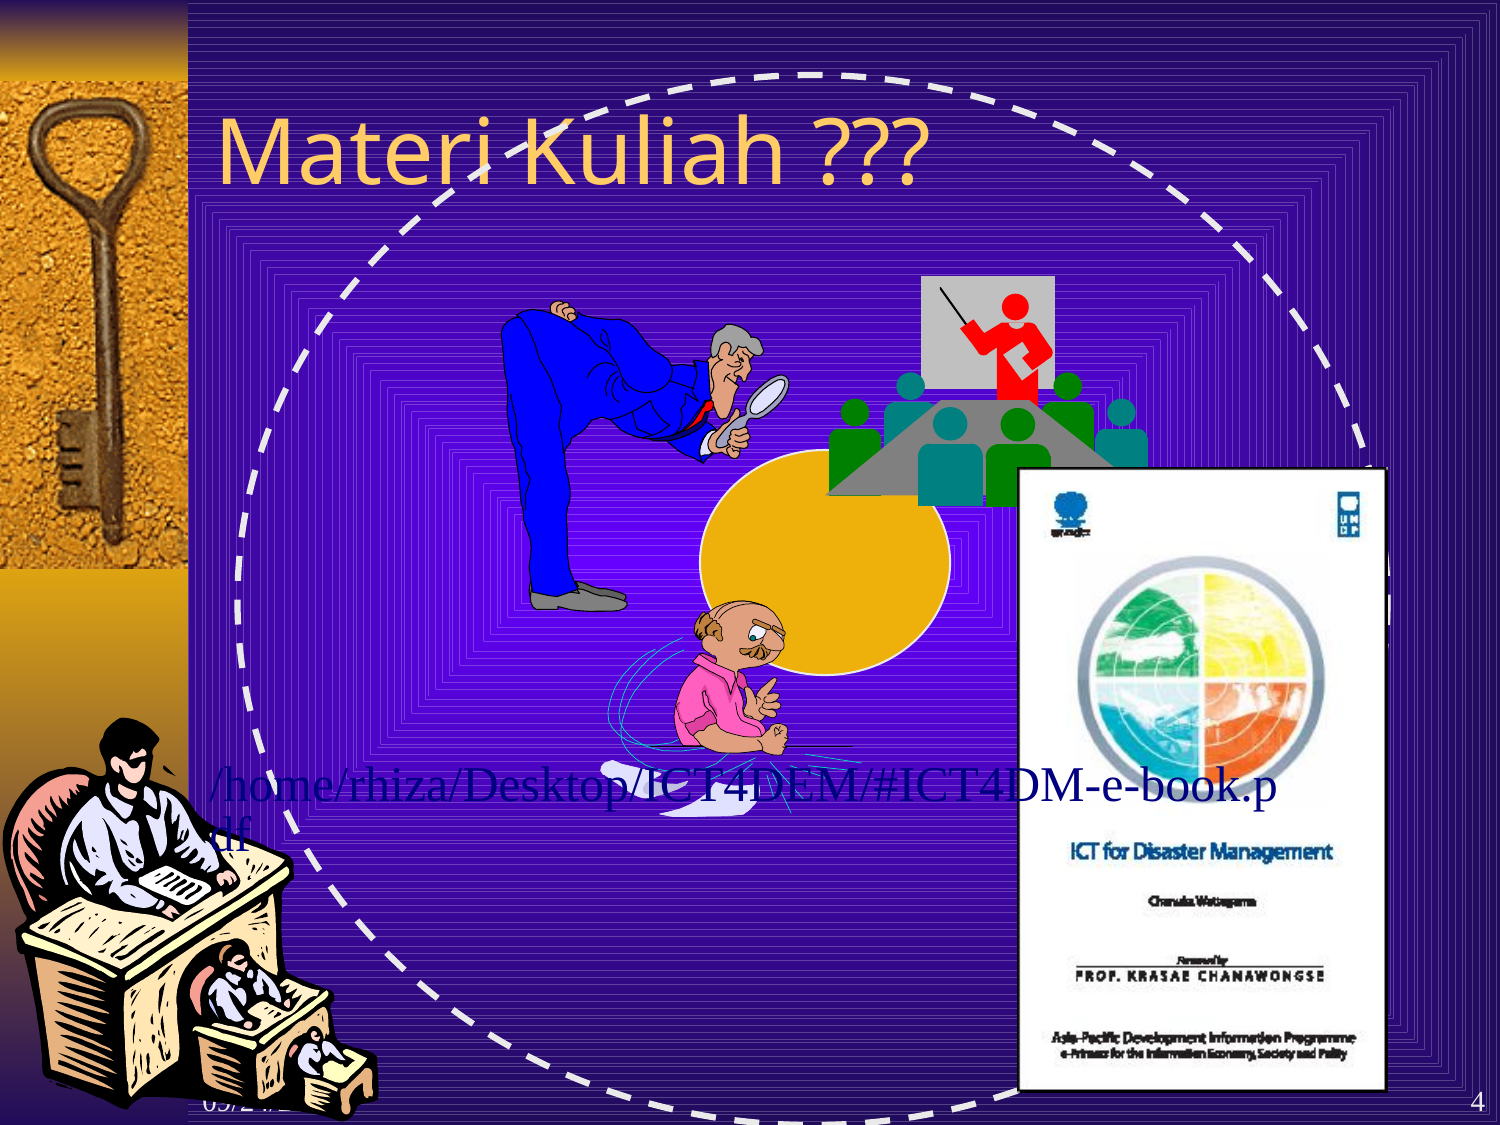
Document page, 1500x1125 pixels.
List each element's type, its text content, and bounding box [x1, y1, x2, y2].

picture [0, 81, 188, 569]
title Materi Kuliah ??? [200, 49, 1476, 248]
picture [215, 829, 226, 849]
picture [0, 714, 383, 1125]
text_box /home/rhiza/Desktop/ICT4DEM/#ICT4DM-e-book.pdf [194, 743, 1306, 819]
chart [500, 299, 863, 743]
picture [825, 275, 1388, 1093]
text_box [791, 450, 951, 670]
